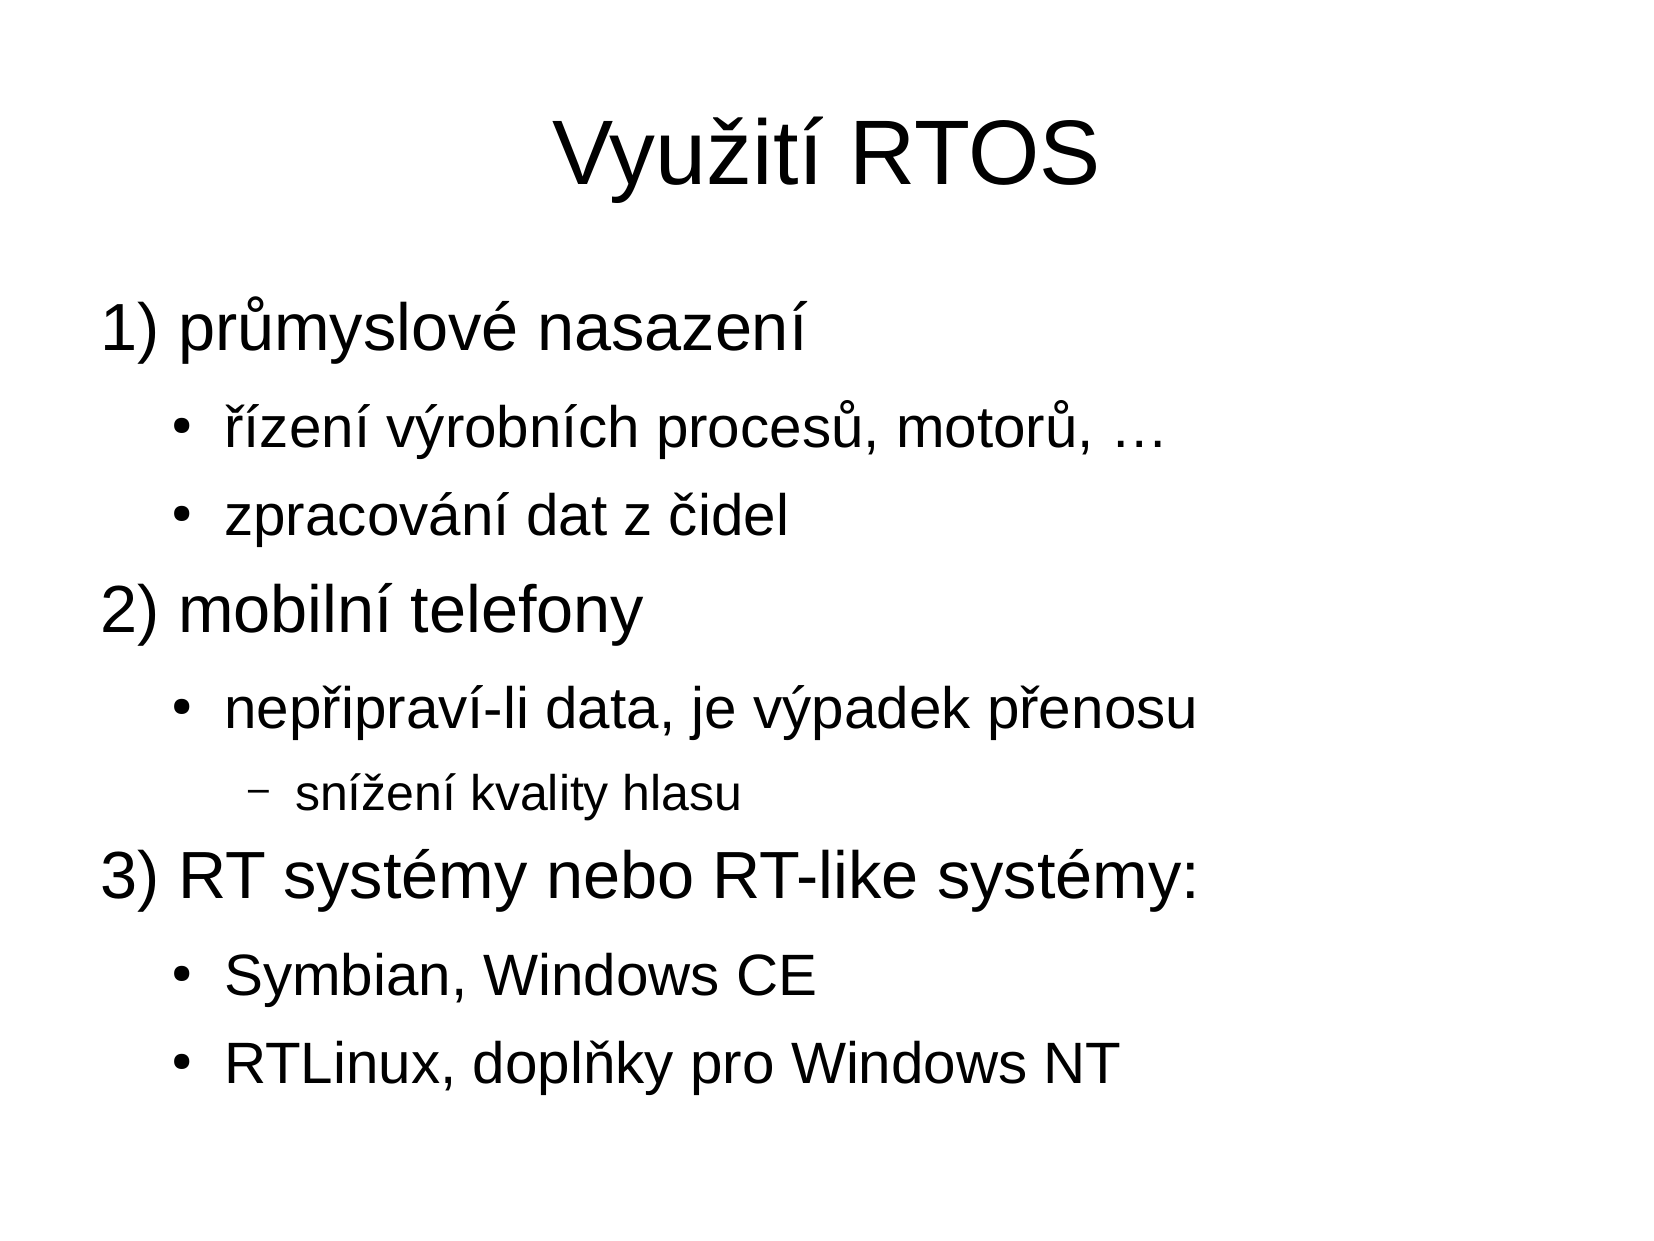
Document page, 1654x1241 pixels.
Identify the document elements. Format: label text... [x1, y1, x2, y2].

title Využití RTOS [82, 49, 1571, 257]
list průmyslové nasazení řízení výrobních procesů, motorů, … zpracování dat z čidel mobilní telefony nepřipraví-li data, je výpadek přenosu snížení kvality hlasu RT systémy nebo RT-like systémy: Symbian, Windows CE RTLinux, doplňky pro Windows NT [82, 290, 1571, 1097]
